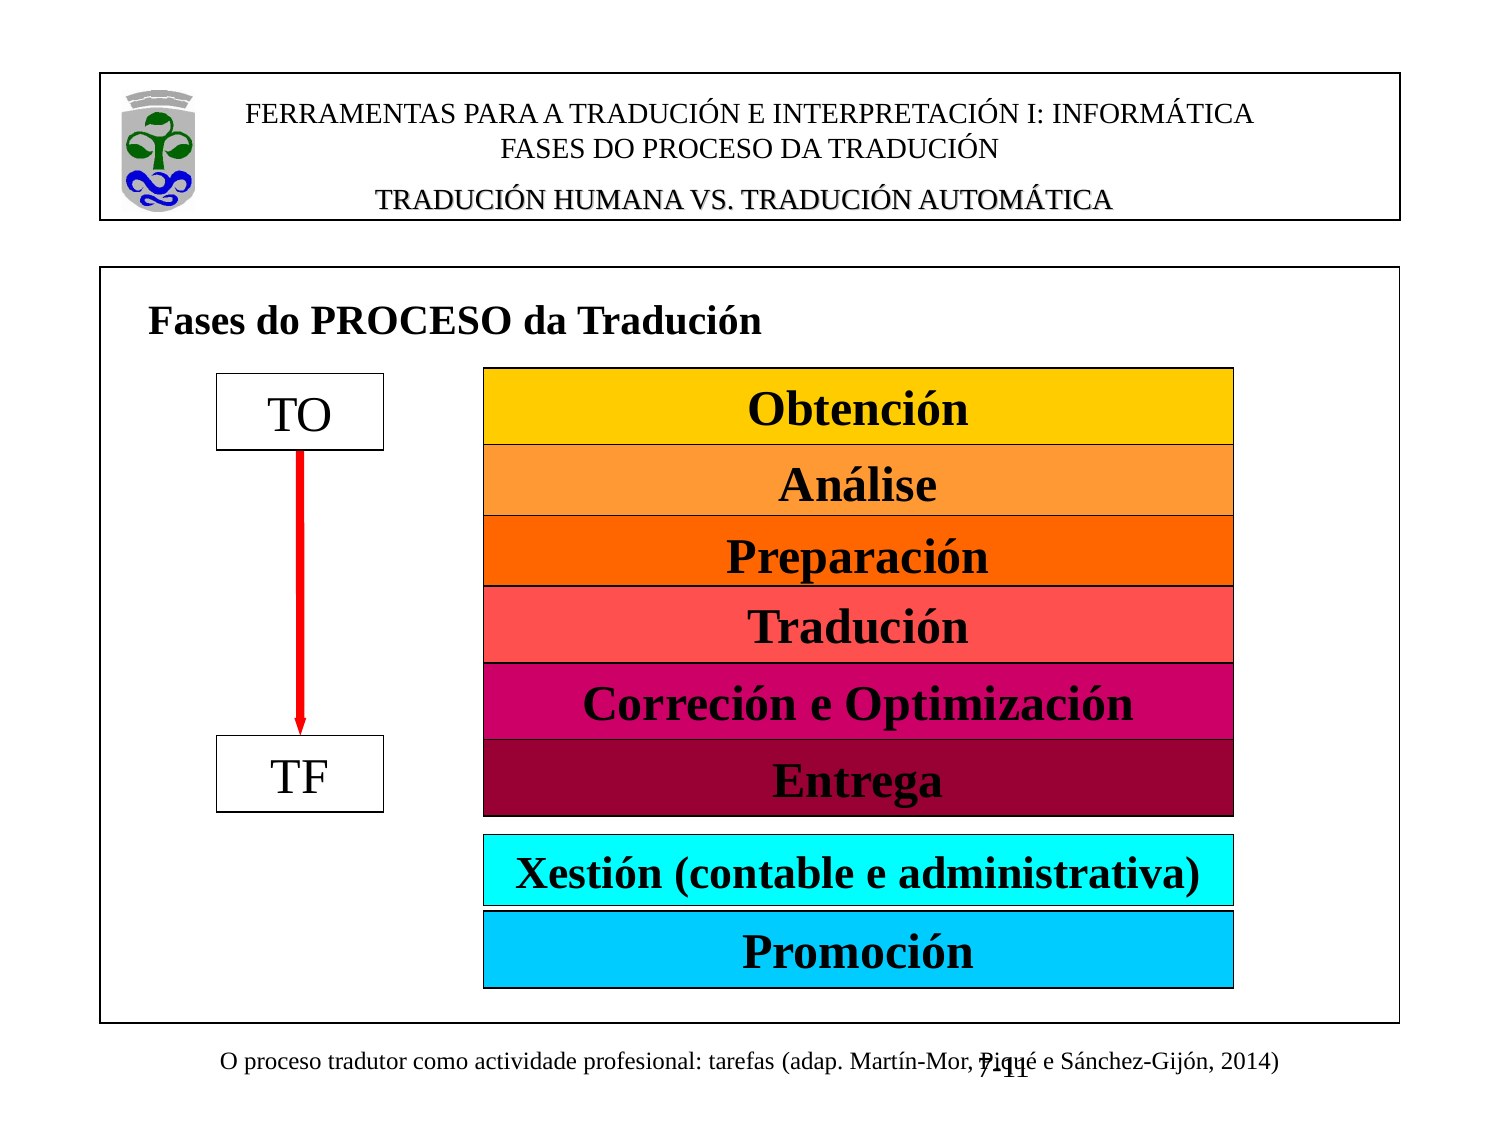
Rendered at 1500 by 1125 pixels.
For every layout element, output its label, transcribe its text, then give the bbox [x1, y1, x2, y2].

text_box Preparación [483, 515, 1234, 585]
text_box 7-11 [962, 1040, 1423, 1083]
text_box Análise [483, 444, 1234, 515]
text_box Xestión (contable e administrativa) [483, 834, 1234, 906]
text_box Entrega [483, 739, 1234, 817]
text_box Tradución [483, 586, 1234, 662]
text_box Correción e Optimización [483, 663, 1234, 739]
text_box TF [216, 735, 384, 813]
text_box Promoción [483, 911, 1234, 988]
text_box Fases do PROCESO da Tradución [133, 284, 1367, 351]
text_box TRADUCIÓN HUMANA VS. TRADUCIÓN AUTOMÁTICA [147, 172, 1341, 224]
text_box TO [216, 373, 384, 451]
text_box O proceso tradutor como actividade profesional: tarefas (adap. Martín-Mor, Piqué e Sánchez-Gijón, 2014) [100, 1037, 1400, 1082]
text_box Obtención [483, 367, 1234, 444]
